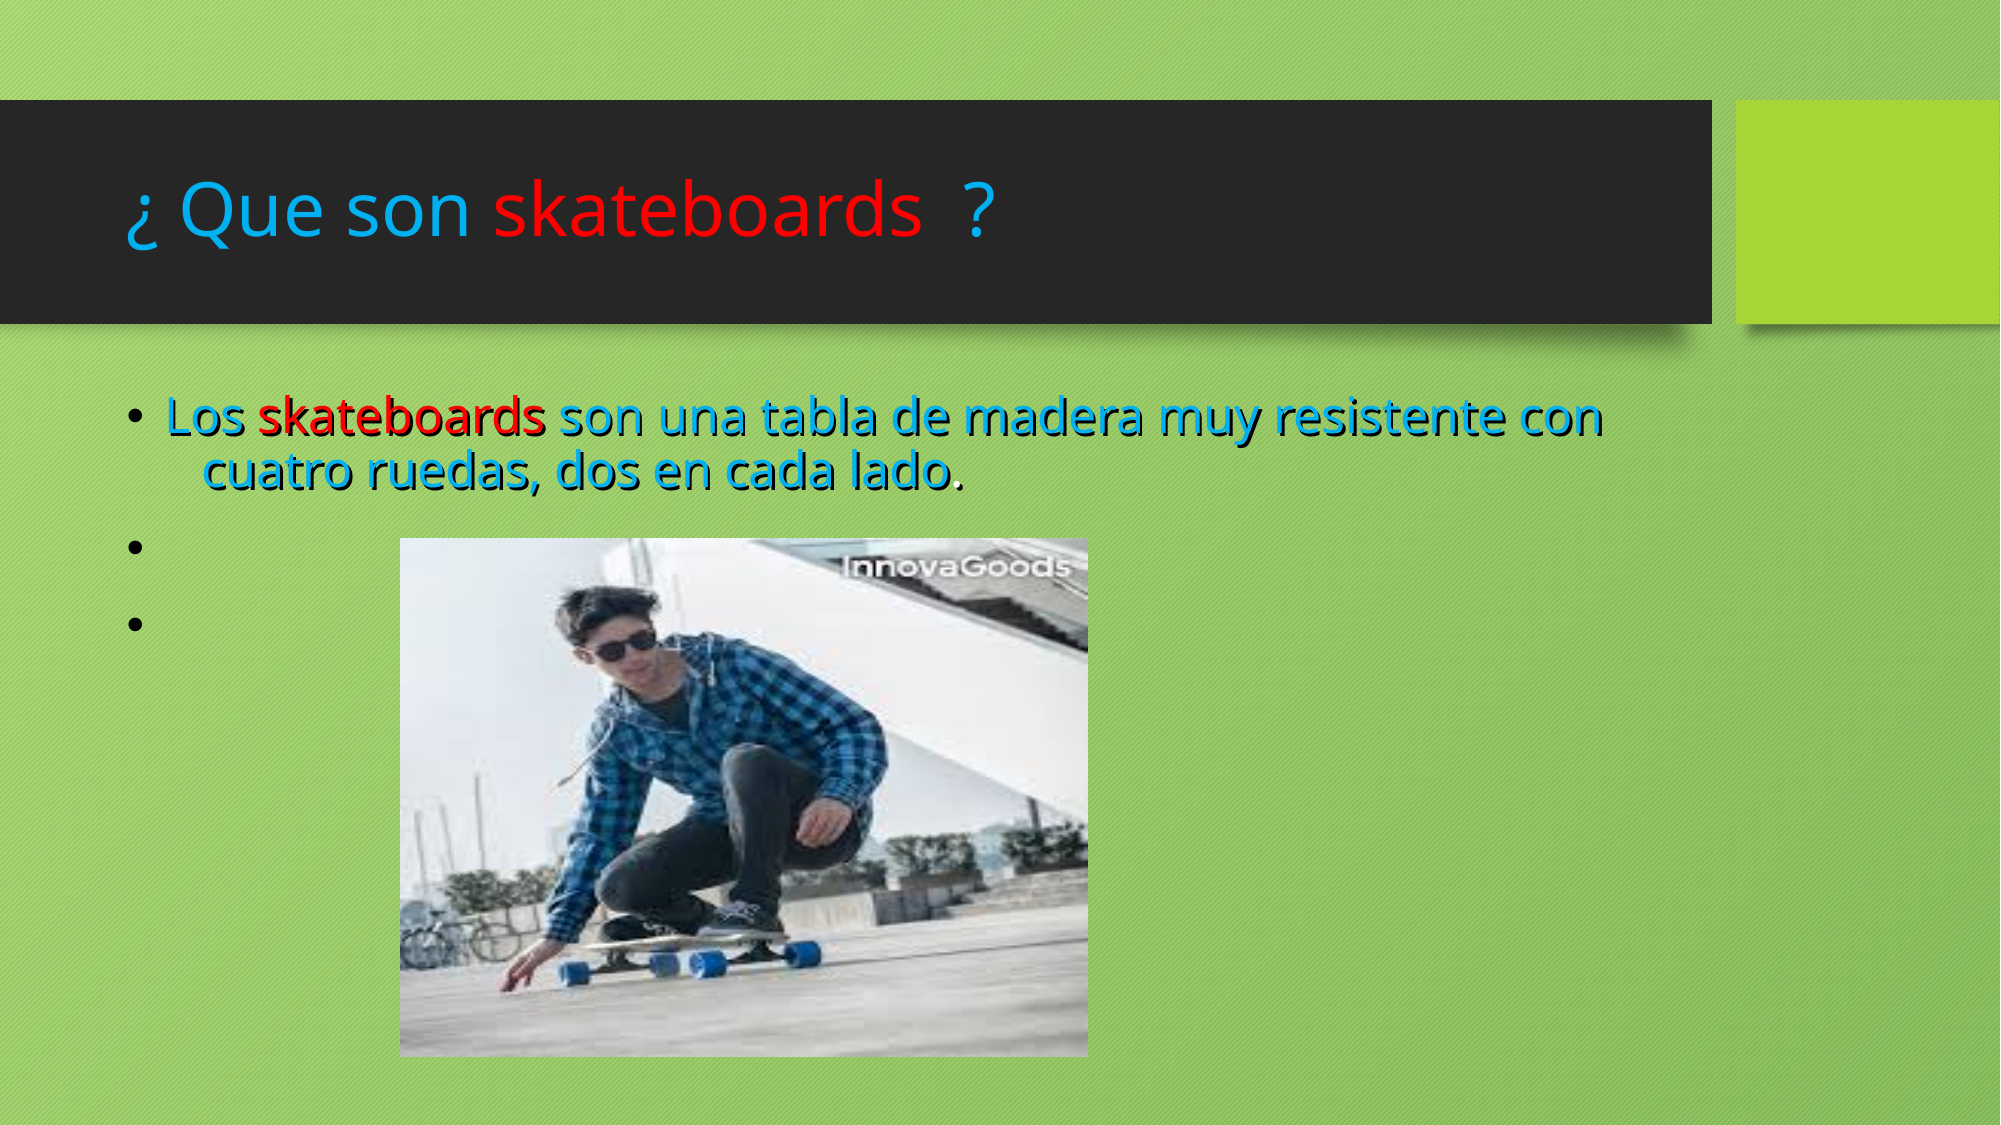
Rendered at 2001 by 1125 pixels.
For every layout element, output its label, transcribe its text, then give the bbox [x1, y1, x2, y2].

picture [400, 538, 1088, 1057]
title ¿ Que son skateboards ? [111, 123, 1689, 301]
picture [1736, 323, 2000, 348]
picture [0, 323, 1713, 376]
list Los skateboards son una tabla de madera muy resistente con cuatro ruedas, dos en cada lado. [111, 383, 1689, 974]
